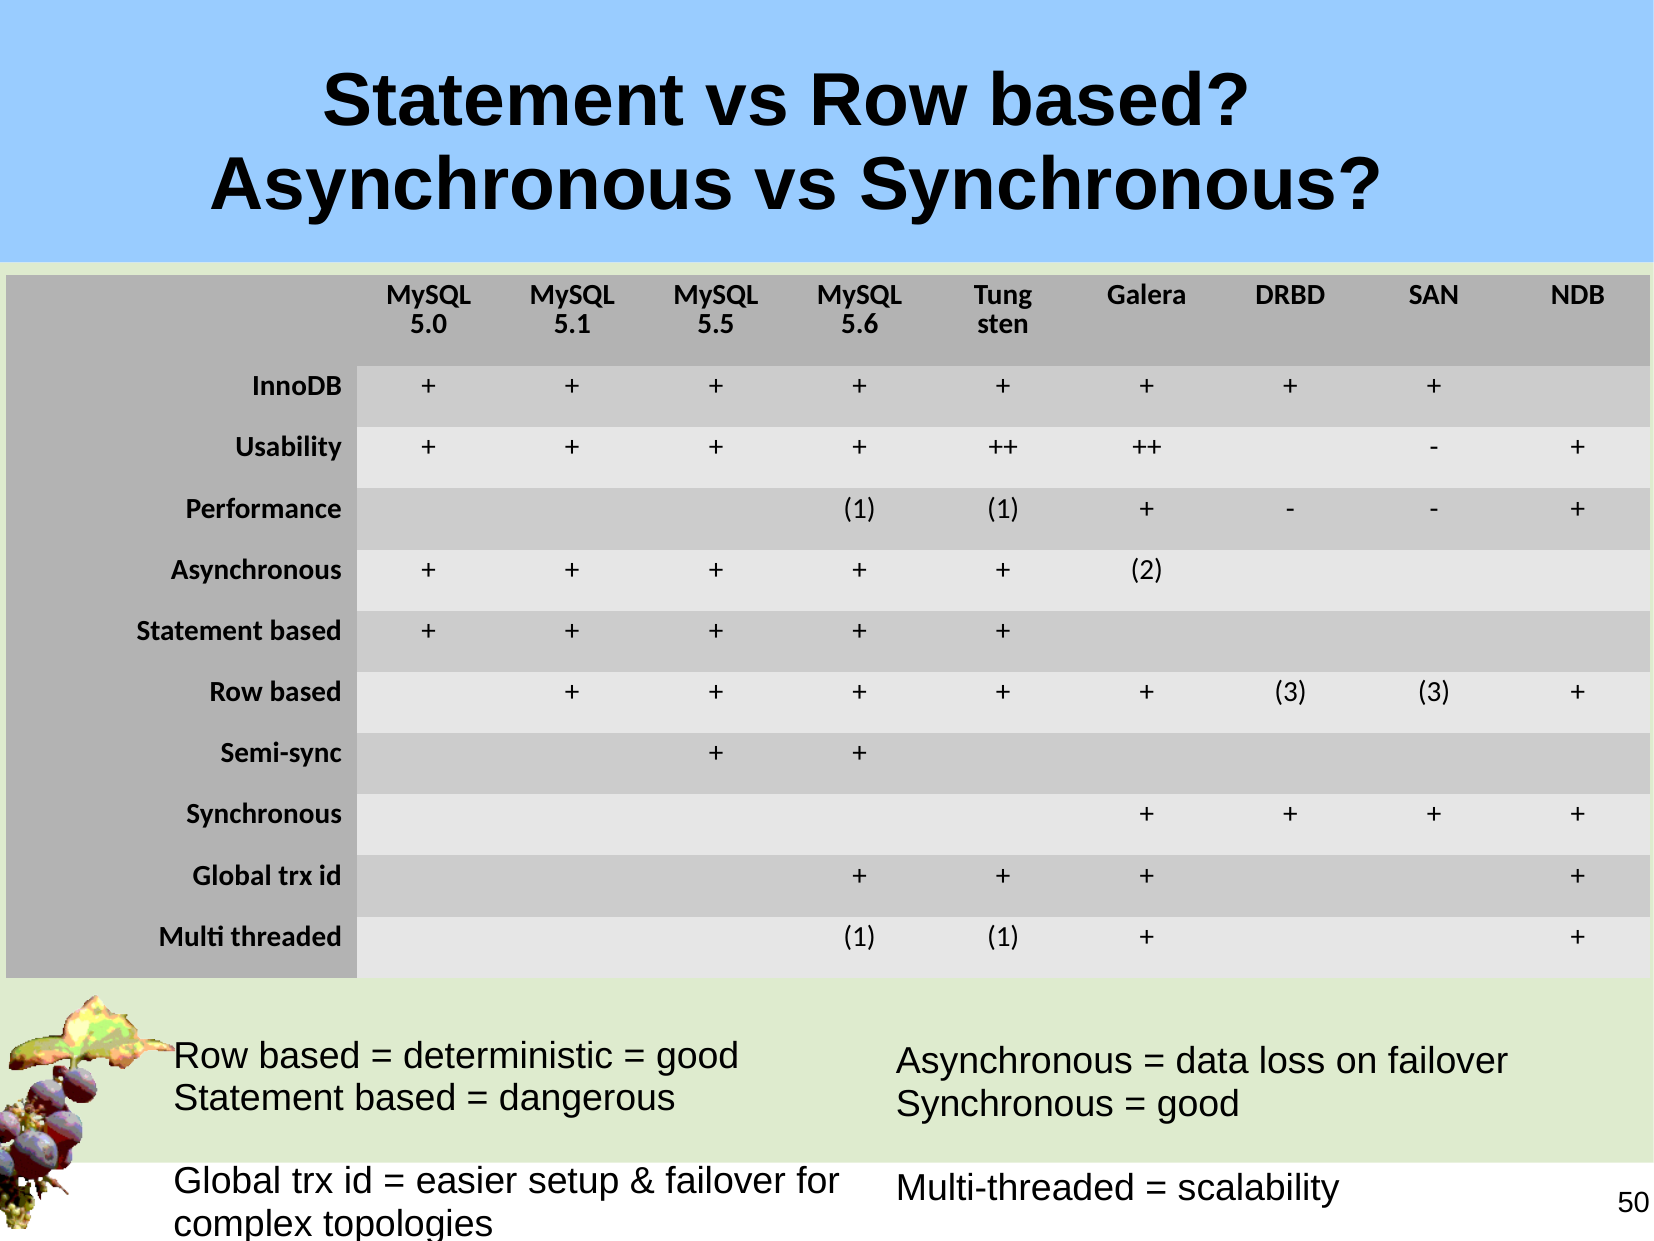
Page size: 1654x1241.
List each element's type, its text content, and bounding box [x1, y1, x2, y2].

table_cell (1) [931, 488, 1075, 550]
table_header Galera [1075, 275, 1219, 366]
table_cell + [788, 366, 931, 427]
table_cell [357, 794, 500, 855]
table_cell [1219, 855, 1362, 917]
table_cell + [500, 427, 644, 488]
picture [0, 990, 188, 1229]
table_cell + [644, 733, 788, 794]
table_header MySQL 5.5 [644, 275, 788, 366]
table_cell ++ [1075, 427, 1219, 488]
table_cell [1075, 733, 1219, 794]
table_cell + [1362, 794, 1506, 855]
table_cell + [931, 366, 1075, 427]
table_cell + [644, 550, 788, 611]
table_header MySQL 5.1 [500, 275, 644, 366]
table_cell [357, 855, 500, 917]
table_cell - [1219, 488, 1362, 550]
table_cell [500, 917, 644, 978]
table_cell (1) [788, 488, 931, 550]
table_cell + [1075, 794, 1219, 855]
table_cell + [931, 550, 1075, 611]
table_cell + [1075, 917, 1219, 978]
table_header SAN [1362, 275, 1506, 366]
table_cell [644, 488, 788, 550]
list Row based = deterministic = good Statement based = dangerous Global trx id = easier setup & failover for complex topologies [102, 1034, 890, 1241]
table_cell (1) [931, 917, 1075, 978]
table_cell + [1075, 672, 1219, 733]
table_cell [357, 488, 500, 550]
table_cell + [931, 855, 1075, 917]
table_cell + [1362, 366, 1506, 427]
table_cell [357, 917, 500, 978]
table_cell + [644, 366, 788, 427]
table_cell [1219, 733, 1362, 794]
table_cell + [644, 611, 788, 672]
table_cell + [500, 550, 644, 611]
table_cell [1506, 733, 1650, 794]
table_cell (3) [1219, 672, 1362, 733]
table_cell [357, 733, 500, 794]
table_cell Semi-sync [6, 733, 357, 794]
table_header NDB [1506, 275, 1650, 366]
title Statement vs Row based? Asynchronous vs Synchronous? [82, 37, 1512, 246]
table_header [6, 275, 357, 366]
table_cell - [1362, 488, 1506, 550]
table_cell + [788, 550, 931, 611]
table_cell + [644, 672, 788, 733]
table_cell InnoDB [6, 366, 357, 427]
table_cell [1506, 550, 1650, 611]
table_cell Performance [6, 488, 357, 550]
table_cell + [1506, 488, 1650, 550]
table_cell [644, 917, 788, 978]
table_cell Statement based [6, 611, 357, 672]
table_cell [1362, 855, 1506, 917]
table_cell [931, 794, 1075, 855]
table_cell + [500, 366, 644, 427]
table_cell - [1362, 427, 1506, 488]
table_cell [1219, 917, 1362, 978]
table_cell [1506, 611, 1650, 672]
table_cell + [788, 733, 931, 794]
table_cell [931, 733, 1075, 794]
table_cell [1362, 733, 1506, 794]
table_header DRBD [1219, 275, 1362, 366]
table_cell + [1075, 366, 1219, 427]
table_cell + [1219, 794, 1362, 855]
table_cell + [357, 427, 500, 488]
table_cell [1219, 550, 1362, 611]
table_cell [1362, 611, 1506, 672]
table_cell + [788, 611, 931, 672]
table_cell + [1219, 366, 1362, 427]
table_cell + [1506, 794, 1650, 855]
table_cell [1362, 550, 1506, 611]
table_cell Asynchronous [6, 550, 357, 611]
table_cell [357, 672, 500, 733]
table_cell + [788, 855, 931, 917]
table_cell [500, 733, 644, 794]
table_cell (1) [788, 917, 931, 978]
table_cell + [644, 427, 788, 488]
table_cell + [1506, 427, 1650, 488]
table_cell [788, 794, 931, 855]
table_cell (2) [1075, 550, 1219, 611]
table_cell Multi threaded [6, 917, 357, 978]
table_cell + [788, 427, 931, 488]
table_cell + [931, 672, 1075, 733]
table_cell + [500, 672, 644, 733]
table_cell + [357, 366, 500, 427]
table_cell + [1506, 917, 1650, 978]
table_cell [1075, 611, 1219, 672]
table_cell + [357, 611, 500, 672]
table_cell [1506, 366, 1650, 427]
table_cell Usability [6, 427, 357, 488]
table_cell (3) [1362, 672, 1506, 733]
table_header Tung sten [931, 275, 1075, 366]
table_cell Synchronous [6, 794, 357, 855]
table_cell + [500, 611, 644, 672]
table_cell Global trx id [6, 855, 357, 917]
table_cell [644, 855, 788, 917]
table_cell [500, 794, 644, 855]
table_cell + [931, 611, 1075, 672]
table_header MySQL 5.6 [788, 275, 931, 366]
table_header MySQL 5.0 [357, 275, 500, 366]
table_cell ++ [931, 427, 1075, 488]
table_cell + [357, 550, 500, 611]
table_cell Row based [6, 672, 357, 733]
table_cell [500, 855, 644, 917]
table_cell [1219, 427, 1362, 488]
table_cell + [1075, 855, 1219, 917]
table_cell [644, 794, 788, 855]
list Asynchronous = data loss on failover Synchronous = good Multi-threaded = scalability [825, 1039, 1613, 1208]
table_cell [1219, 611, 1362, 672]
table_cell + [788, 672, 931, 733]
table_cell [500, 488, 644, 550]
table_cell + [1075, 488, 1219, 550]
table_cell [1362, 917, 1506, 978]
table_cell + [1506, 855, 1650, 917]
table_cell + [1506, 672, 1650, 733]
